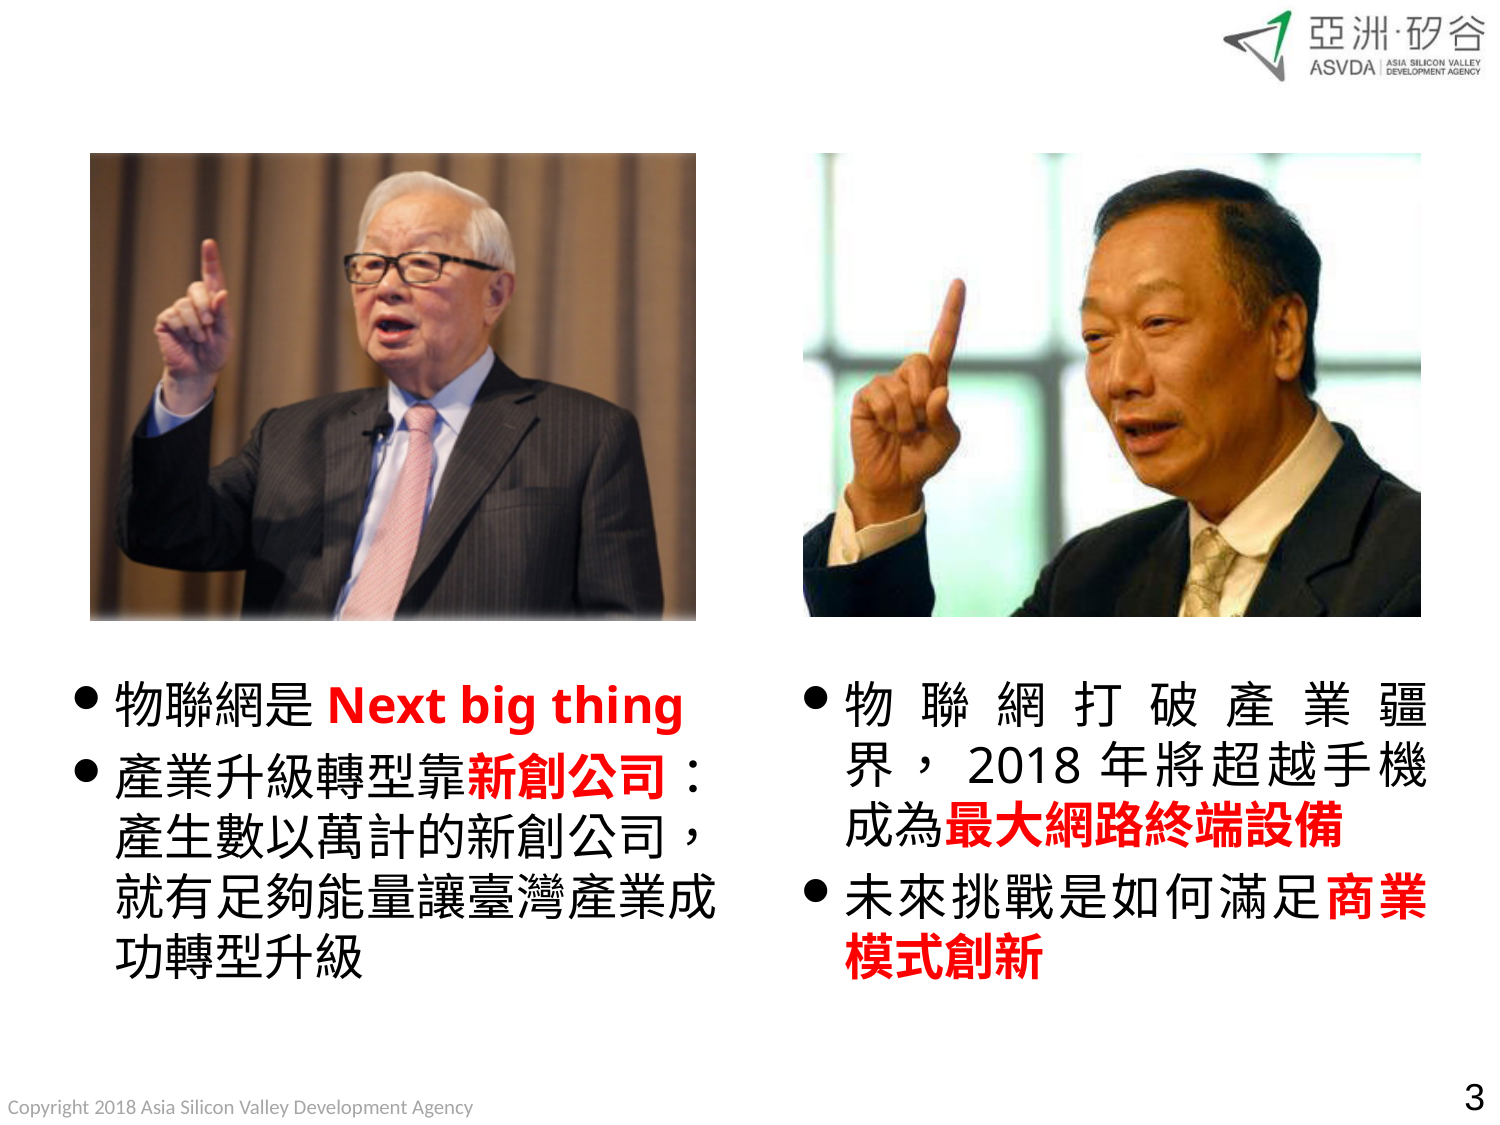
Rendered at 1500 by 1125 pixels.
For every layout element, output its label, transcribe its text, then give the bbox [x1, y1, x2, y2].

picture [1213, 0, 1500, 98]
text_box <編號> [1149, 1065, 1500, 1125]
text_box 物聯網是Next big thing 產業升級轉型靠新創公司：產生數以萬計的新創公司，就有足夠能量讓臺灣產業成功轉型升級 [56, 665, 734, 994]
picture [803, 153, 1421, 617]
picture [90, 153, 696, 622]
text_box 物聯網打破產業疆界，2018年將超越手機成為最大網路終端設備 未來挑戰是如何滿足商業模式創新 [785, 665, 1444, 994]
